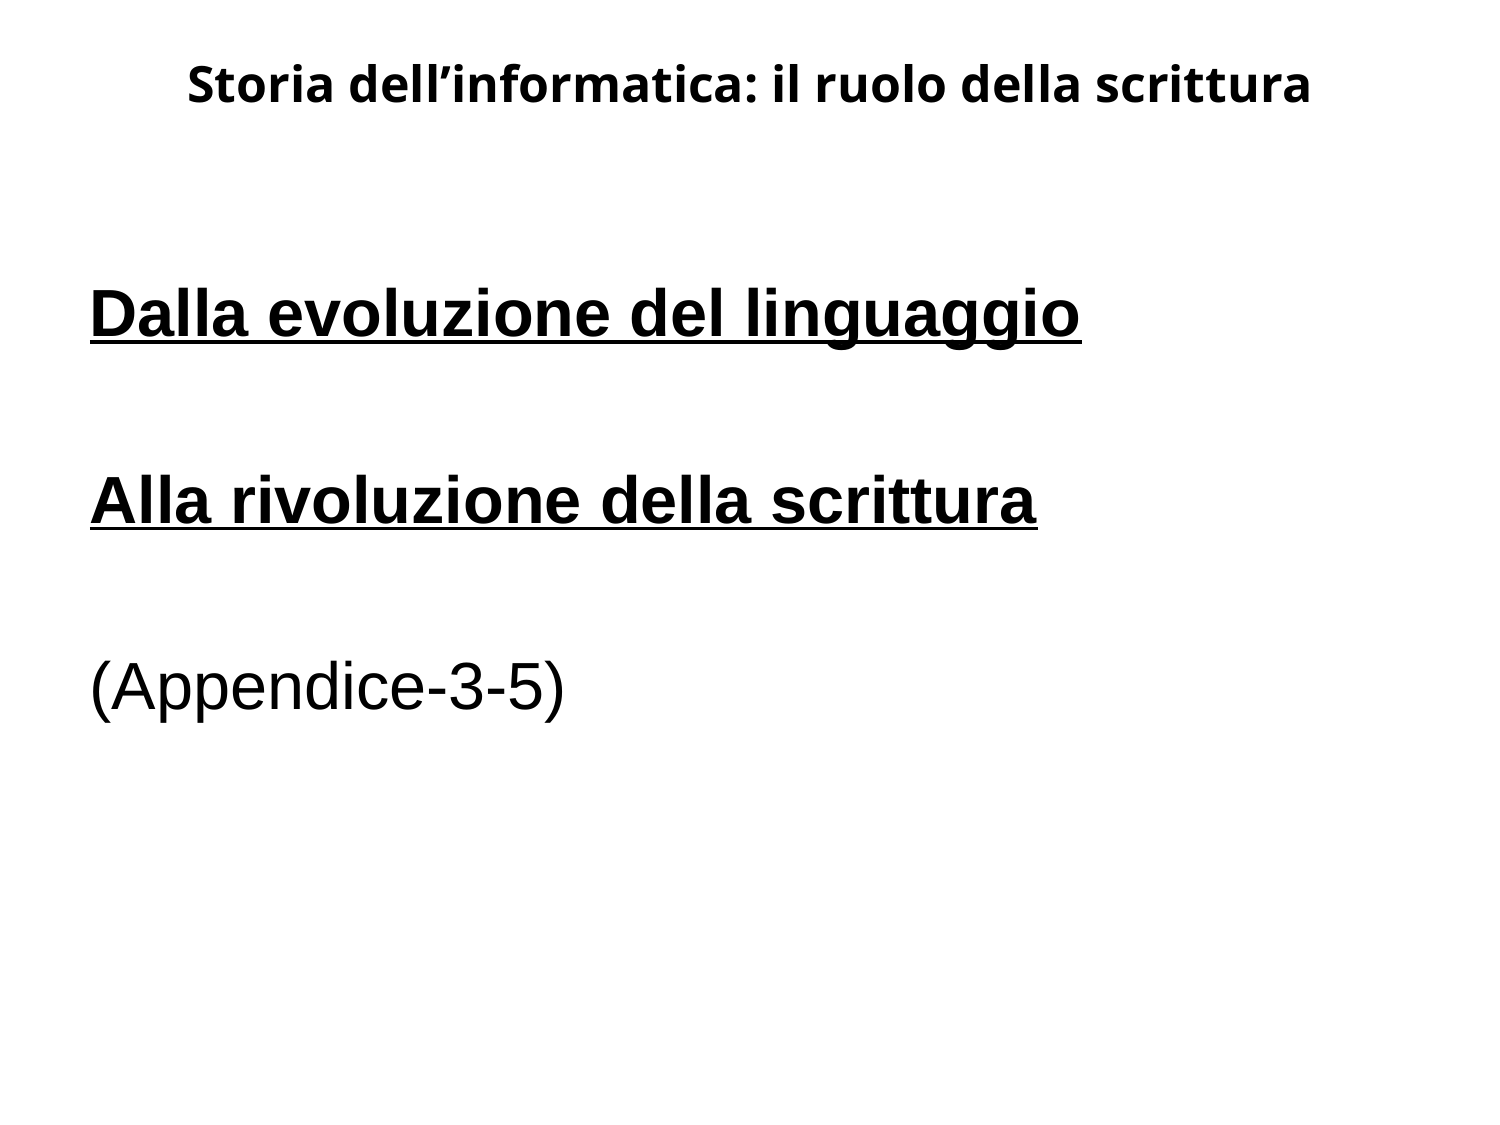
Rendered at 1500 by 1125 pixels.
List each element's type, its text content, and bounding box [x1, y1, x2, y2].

list Dalla evoluzione del linguaggio Alla rivoluzione della scrittura (Appendice-3-5) [75, 262, 1425, 1005]
title Storia dell’informatica: il ruolo della scrittura [75, 45, 1425, 233]
